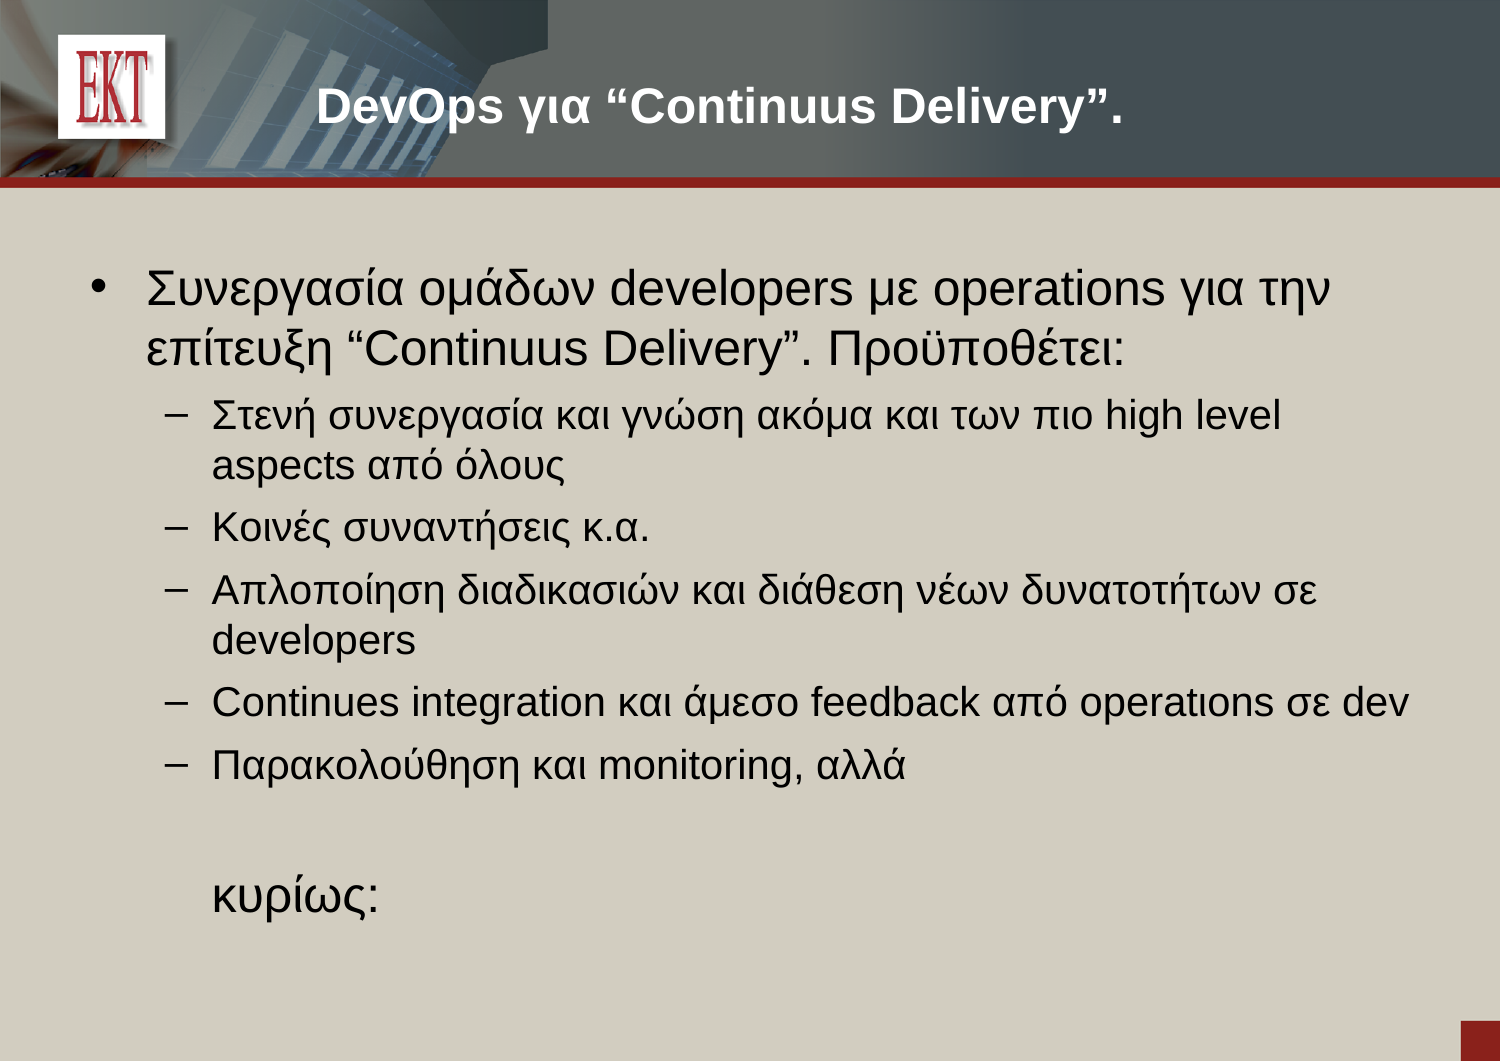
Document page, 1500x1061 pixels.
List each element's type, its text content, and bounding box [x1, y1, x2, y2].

list Συνεργασία ομάδων developers με operations για την επίτευξη “Continuus Delivery”. Προϋποθέτει: Στενή συνεργασία και γνώση ακόμα και των πιο high level aspects από όλους Κοινές συναντήσεις κ.α. Απλοποίηση διαδικασιών και διάθεση νέων δυνατοτήτων σε developers Continues integration και άμεσο feedback από operatιons σε dev Παρακολούθηση και monitoring, αλλά κυρίως: [75, 247, 1426, 980]
picture [0, 0, 1500, 1061]
title DevOps για “Continuus Delivery”. [301, 42, 1426, 165]
